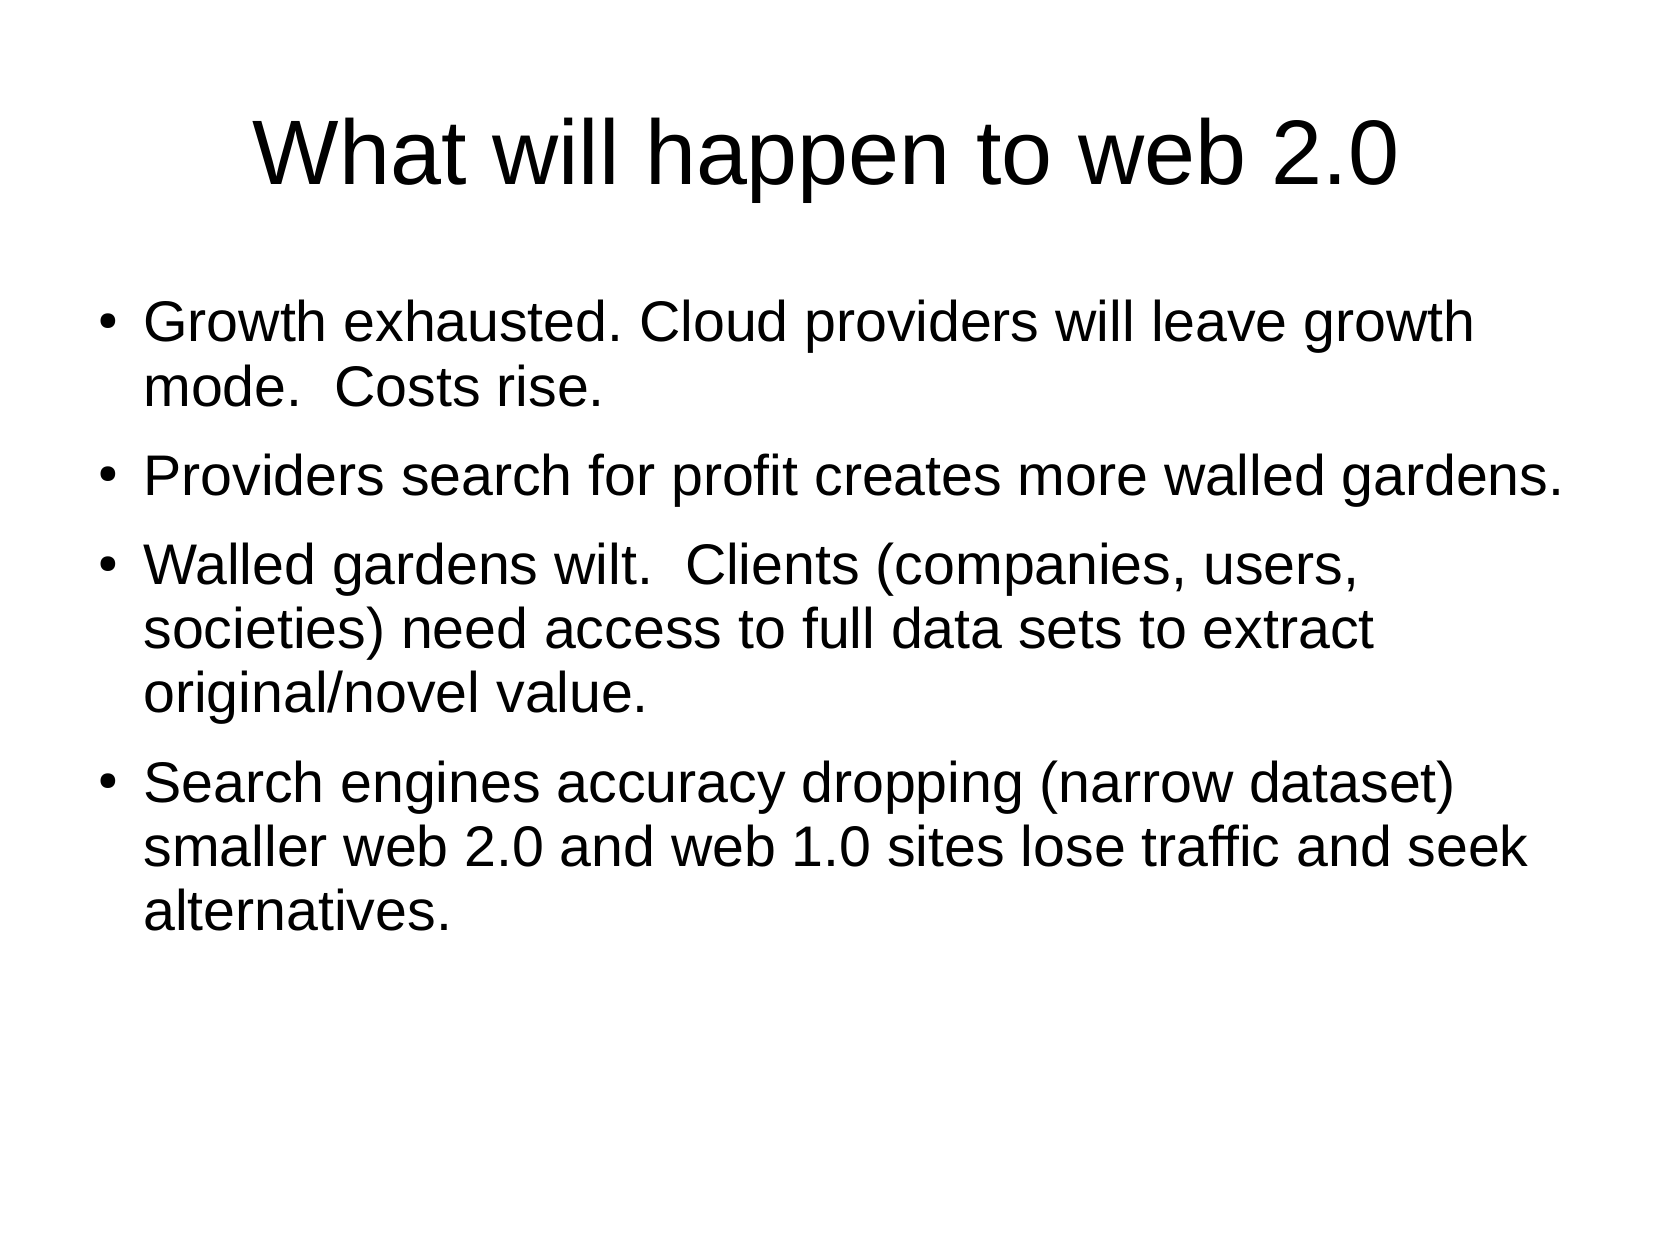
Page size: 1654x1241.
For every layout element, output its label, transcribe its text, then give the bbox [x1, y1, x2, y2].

list Growth exhausted. Cloud providers will leave growth mode. Costs rise. Providers search for profit creates more walled gardens. Walled gardens wilt. Clients (companies, users, societies) need access to full data sets to extract original/novel value. Search engines accuracy dropping (narrow dataset) smaller web 2.0 and web 1.0 sites lose traffic and seek alternatives. [82, 290, 1571, 1010]
title What will happen to web 2.0 [82, 49, 1571, 257]
